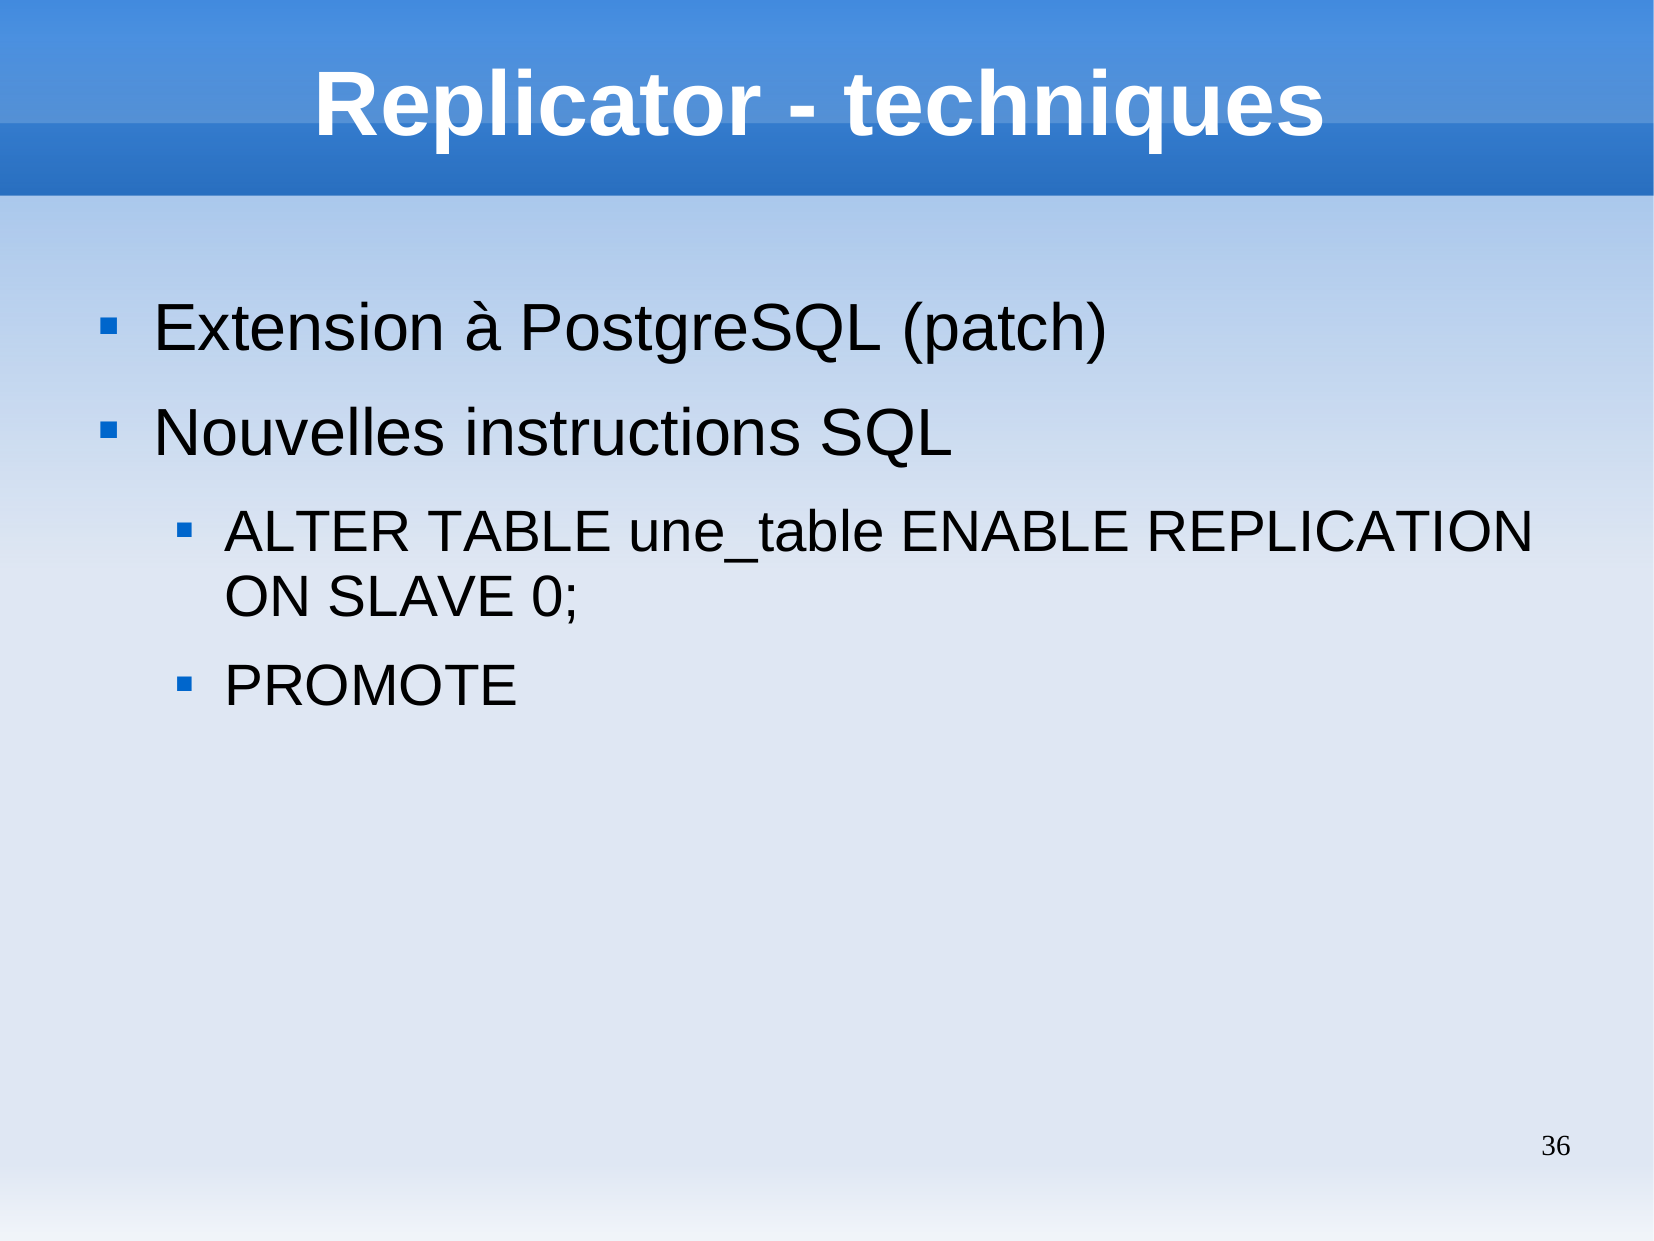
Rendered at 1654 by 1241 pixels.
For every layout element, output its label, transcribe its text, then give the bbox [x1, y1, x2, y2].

picture [0, 0, 1654, 1241]
title Replicator - techniques [76, 7, 1565, 200]
list Extension à PostgreSQL (patch) Nouvelles instructions SQL ALTER TABLE une_table ENABLE REPLICATION ON SLAVE 0; PROMOTE [82, 290, 1571, 1094]
